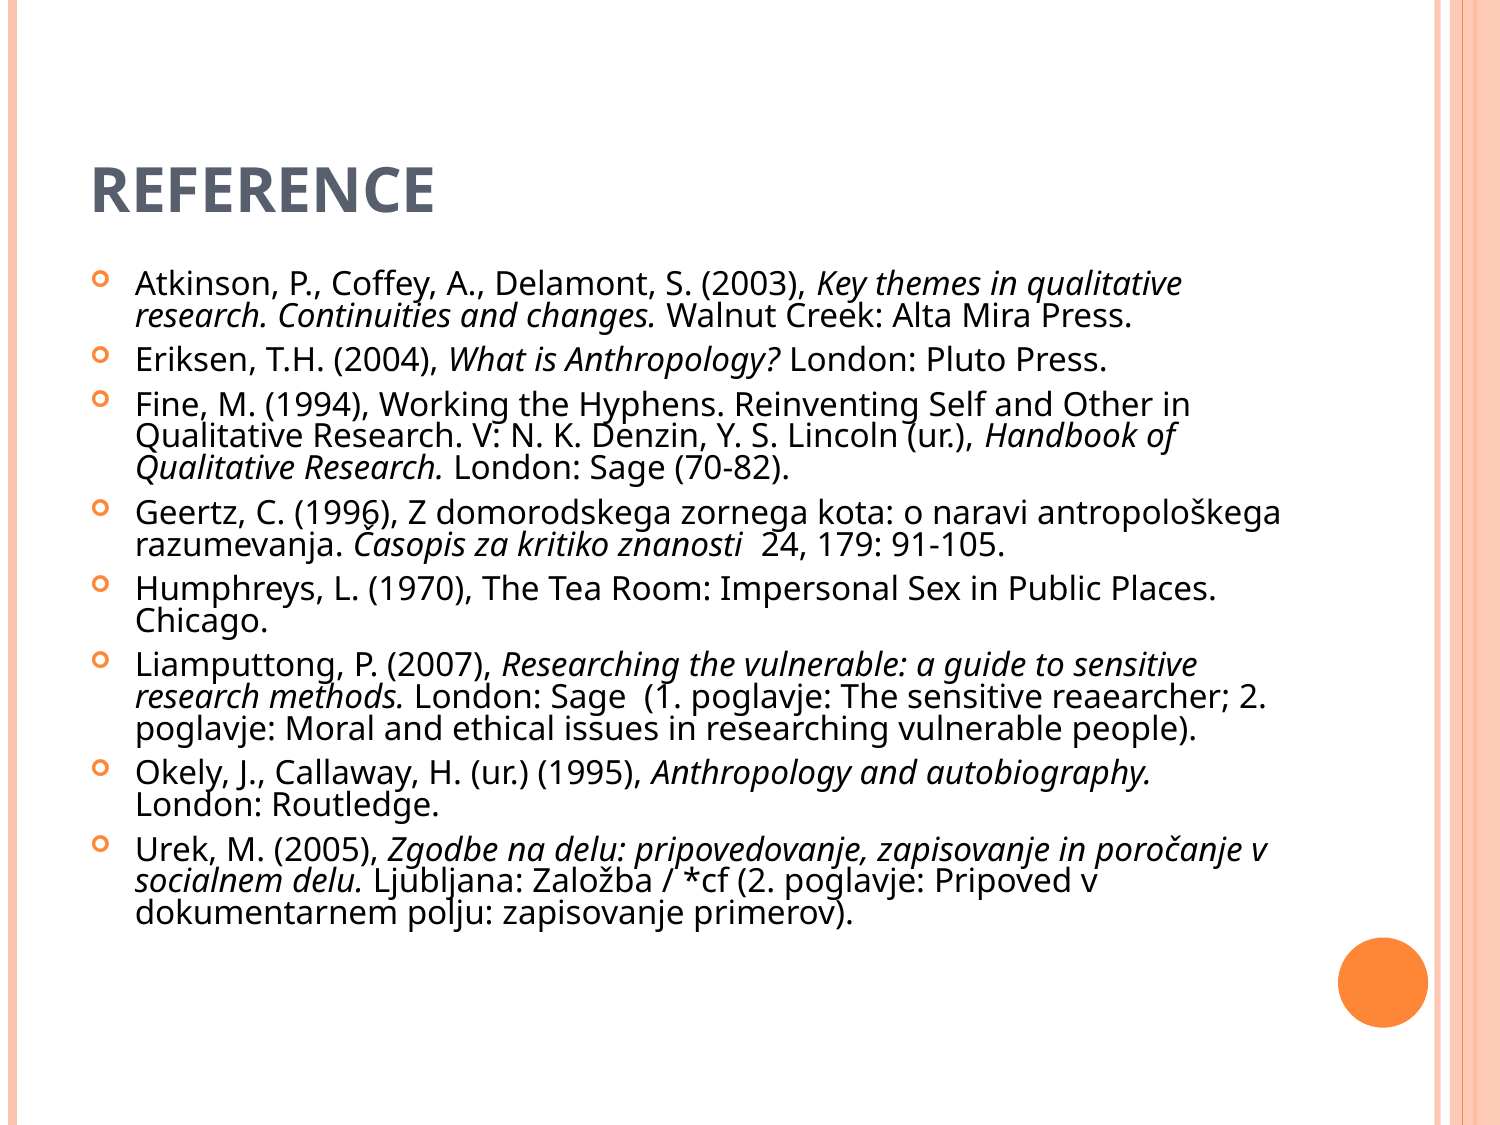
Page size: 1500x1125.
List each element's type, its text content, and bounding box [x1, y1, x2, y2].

list Atkinson, P., Coffey, A., Delamont, S. (2003), Key themes in qualitative research. Continuities and changes. Walnut Creek: Alta Mira Press. Eriksen, T.H. (2004), What is Anthropology? London: Pluto Press. Fine, M. (1994), Working the Hyphens. Reinventing Self and Other in Qualitative Research. V: N. K. Denzin, Y. S. Lincoln (ur.), Handbook of Qualitative Research. London: Sage (70-82). Geertz, C. (1996), Z domorodskega zornega kota: o naravi antropološkega razumevanja. Časopis za kritiko znanosti 24, 179: 91-105. Humphreys, L. (1970), The Tea Room: Impersonal Sex in Public Places. Chicago. Liamputtong, P. (2007), Researching the vulnerable: a guide to sensitive research methods. London: Sage (1. poglavje: The sensitive reaearcher; 2. poglavje: Moral and ethical issues in researching vulnerable people). Okely, J., Callaway, H. (ur.) (1995), Anthropology and autobiography. London: Routledge. Urek, M. (2005), Zgodbe na delu: pripovedovanje, zapisovanje in poročanje v socialnem delu. Ljubljana: Založba / *cf (2. poglavje: Pripoved v dokumentarnem polju: zapisovanje primerov). [74, 262, 1300, 1063]
title REFERENCE [74, 44, 1300, 233]
